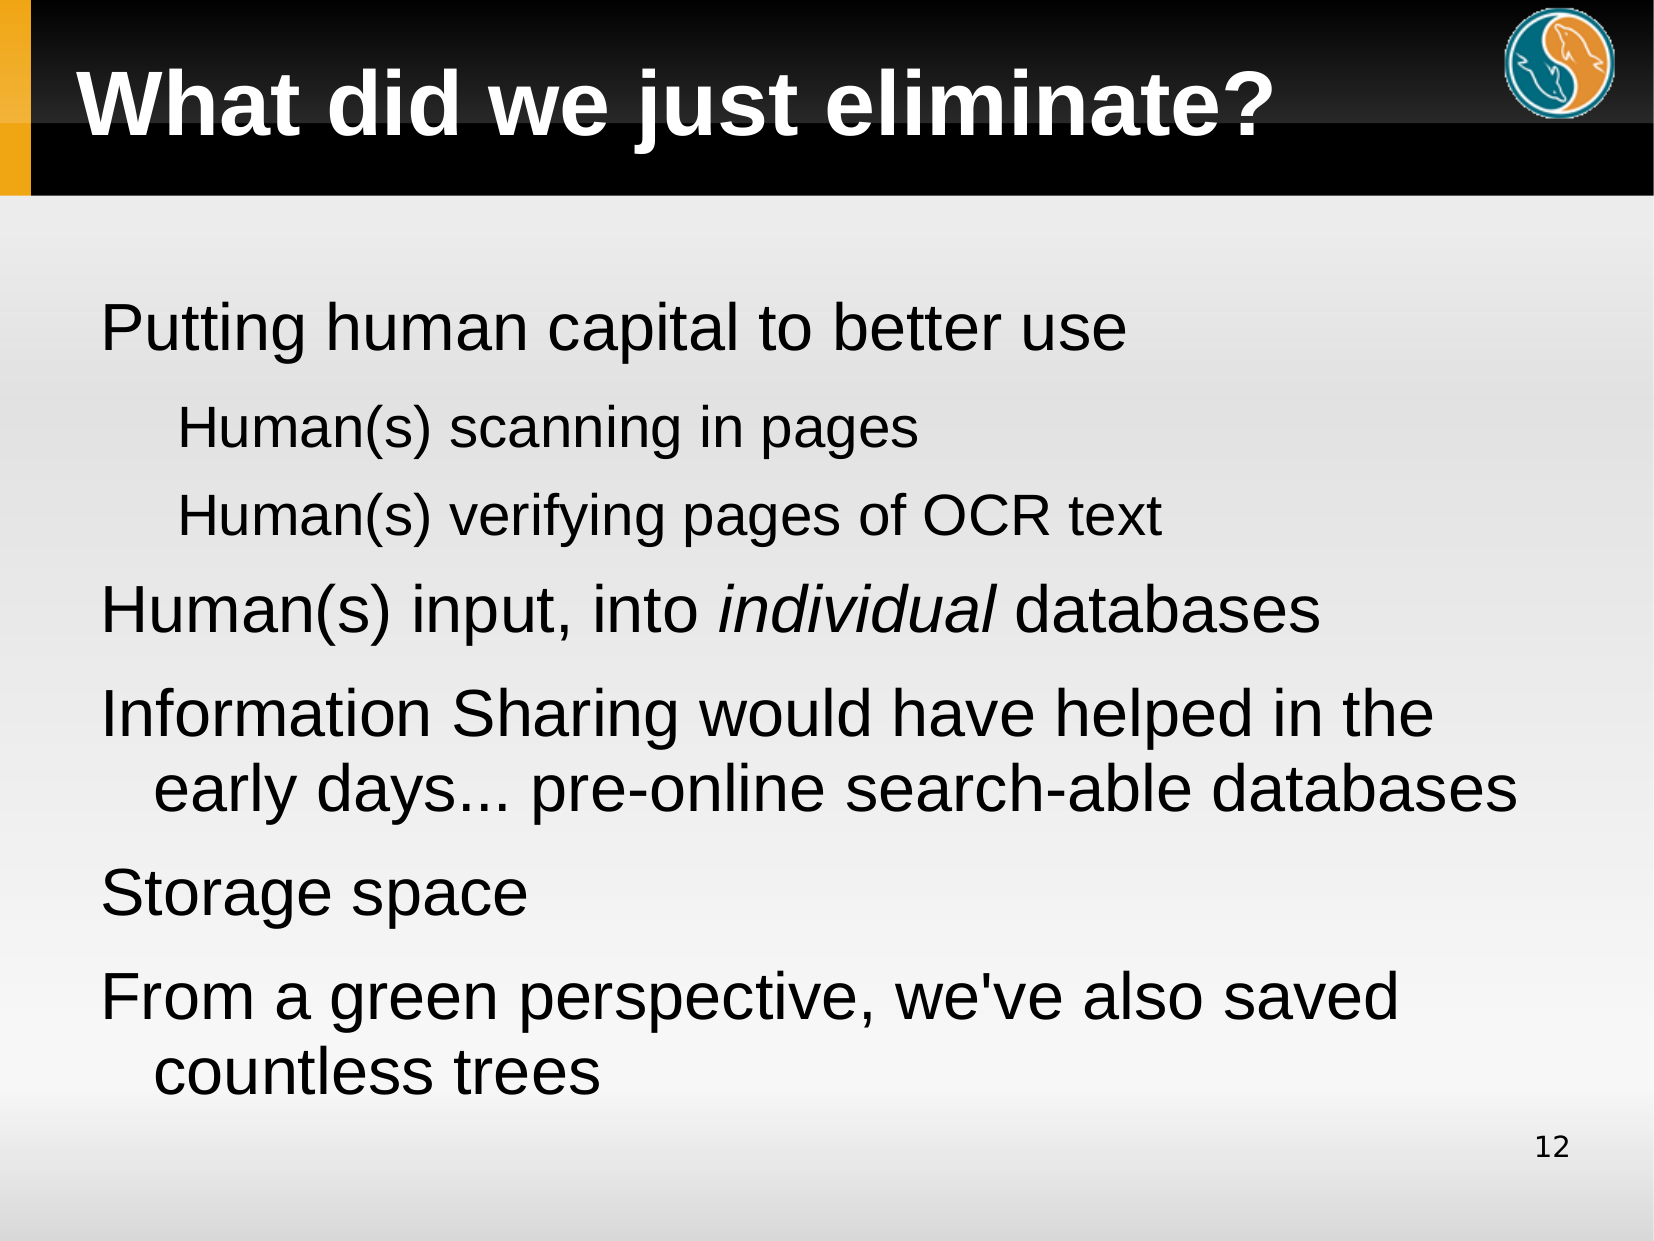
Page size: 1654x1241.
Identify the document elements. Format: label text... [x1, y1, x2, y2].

title What did we just eliminate? [76, 0, 1565, 208]
list Putting human capital to better use Human(s) scanning in pages Human(s) verifying pages of OCR text Human(s) input, into individual databases Information Sharing would have helped in the early days... pre-online search-able databases Storage space From a green perspective, we've also saved countless trees [82, 290, 1571, 1109]
picture [0, 0, 1654, 1241]
